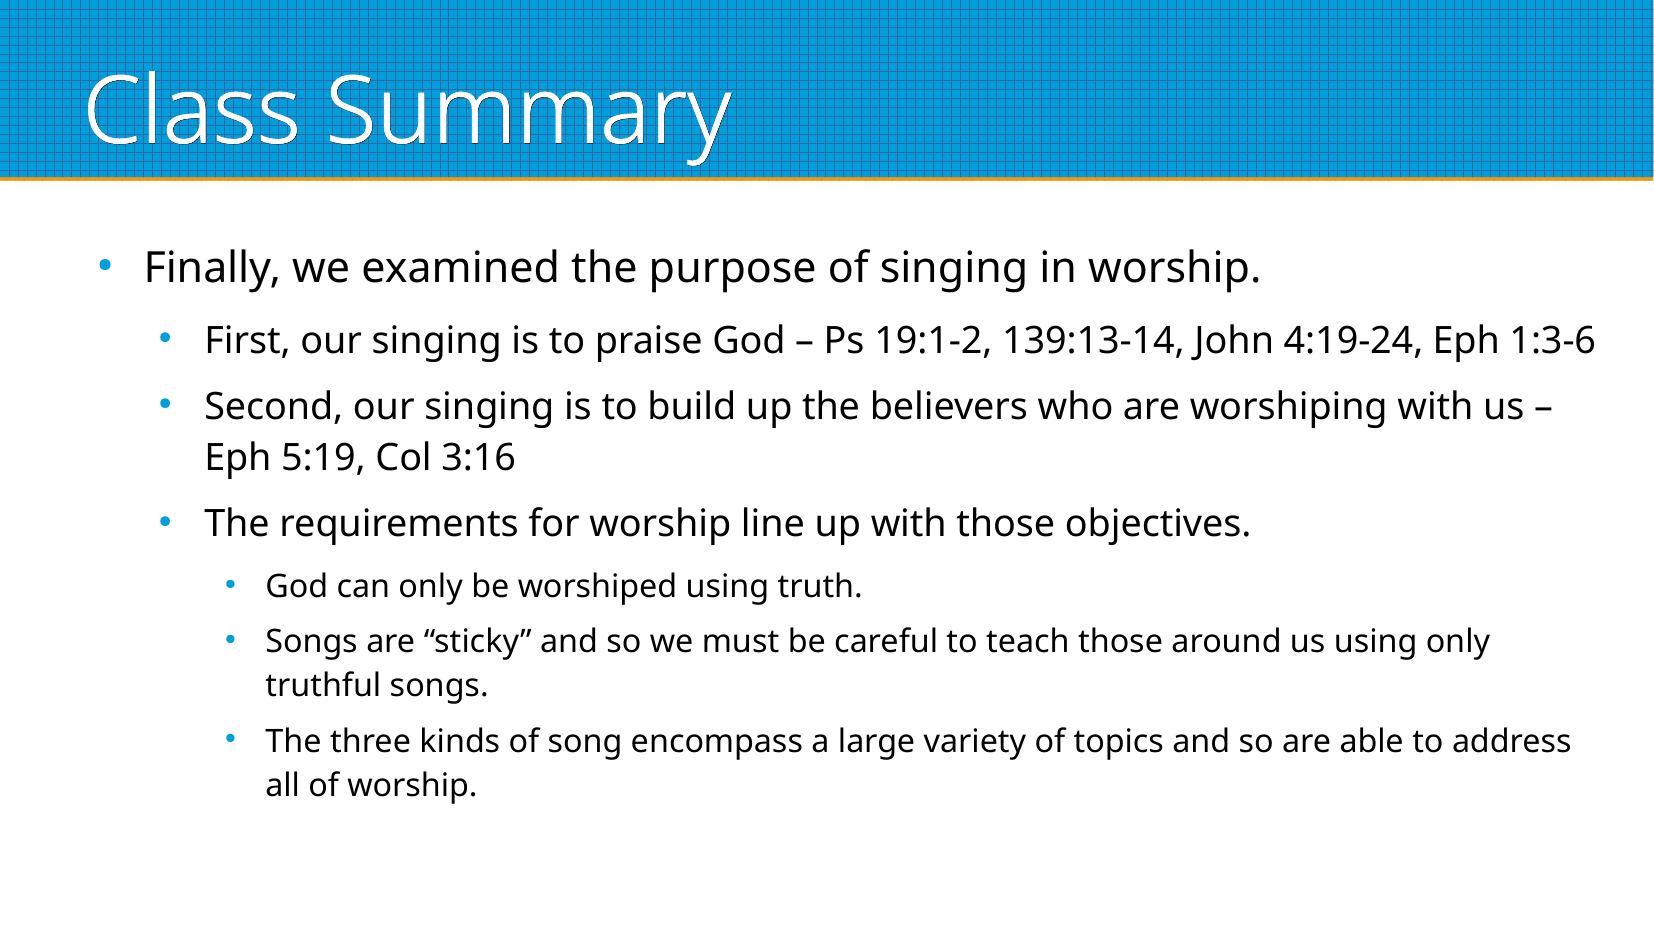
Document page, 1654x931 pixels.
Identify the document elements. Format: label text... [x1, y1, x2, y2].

title Class Summary [82, 14, 1571, 171]
list Finally, we examined the purpose of singing in worship. First, our singing is to praise God – Ps 19:1-2, 139:13-14, John 4:19-24, Eph 1:3-6 Second, our singing is to build up the believers who are worshiping with us – Eph 5:19, Col 3:16 The requirements for worship line up with those objectives. God can only be worshiped using truth. Songs are “sticky” and so we must be careful to teach those around us using only truthful songs. The three kinds of song encompass a large variety of topics and so are able to address all of worship. [82, 236, 1613, 863]
